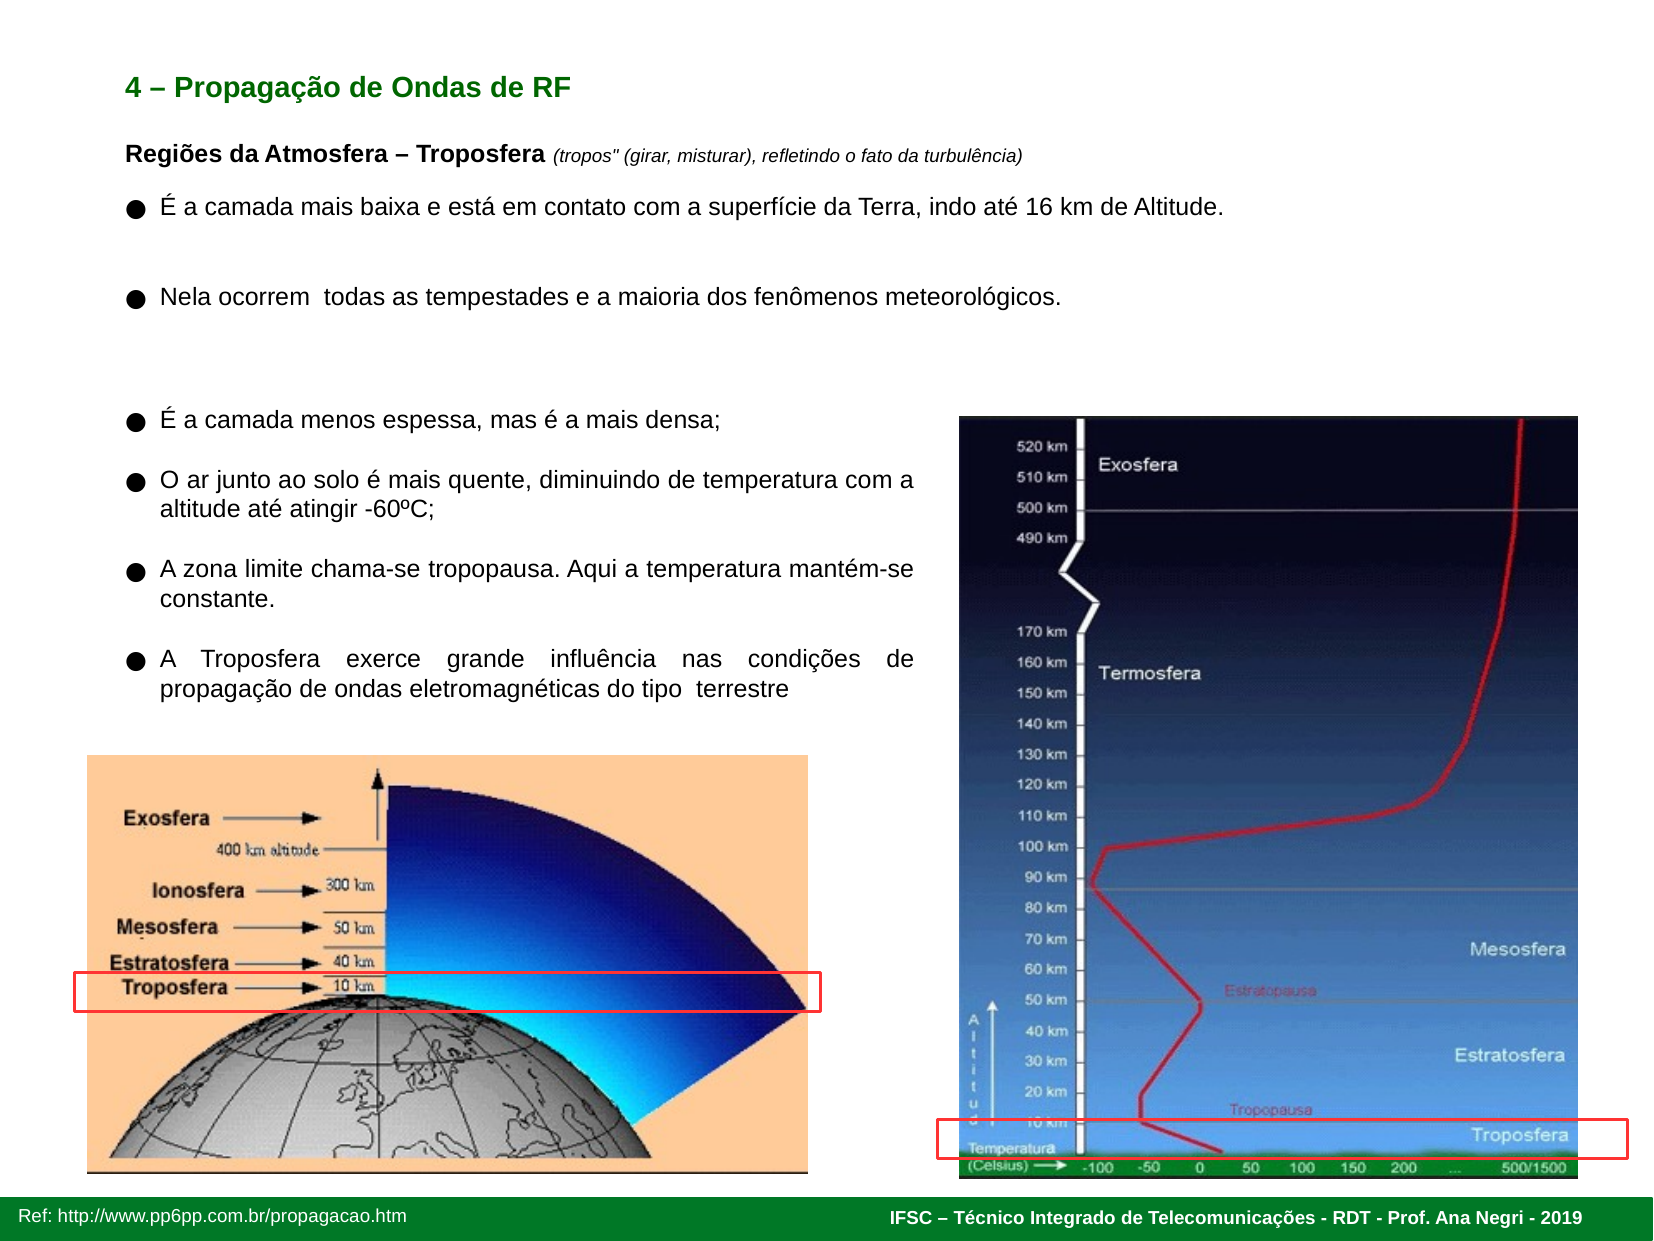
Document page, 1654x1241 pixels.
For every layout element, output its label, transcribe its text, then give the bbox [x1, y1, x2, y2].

text_box [801, 1197, 1653, 1241]
picture [959, 1160, 1578, 1179]
picture [87, 1013, 808, 1174]
picture [959, 416, 1578, 1118]
picture [87, 974, 500, 1010]
text_box IFSC – Técnico Integrado de Telecomunicações - RDT - Prof. Ana Negri - 2019 [875, 1197, 1653, 1236]
text_box Ref: http://www.pp6pp.com.br/propagacao.htm [3, 1196, 801, 1241]
picture [487, 974, 808, 1010]
text_box É a camada menos espessa, mas é a mais densa; O ar junto ao solo é mais quente, diminuindo de temperatura com a altitude até atingir -60ºC; A zona limite chama-se tropopausa. Aqui a temperatura mantém-se constante. A Troposfera exerce grande influência nas condições de propagação de ondas eletromagnéticas do tipo terrestre [110, 395, 931, 743]
text_box 4 – Propagação de Ondas de RF Regiões da Atmosfera – Troposfera (tropos" (girar, misturar), refletindo o fato da turbulência) É a camada mais baixa e está em contato com a superfície da Terra, indo até 16 km de Altitude. Nela ocorrem todas as tempestades e a maioria dos fenômenos meteorológicos. [110, 60, 1628, 810]
picture [959, 1121, 1578, 1157]
picture [87, 755, 808, 971]
